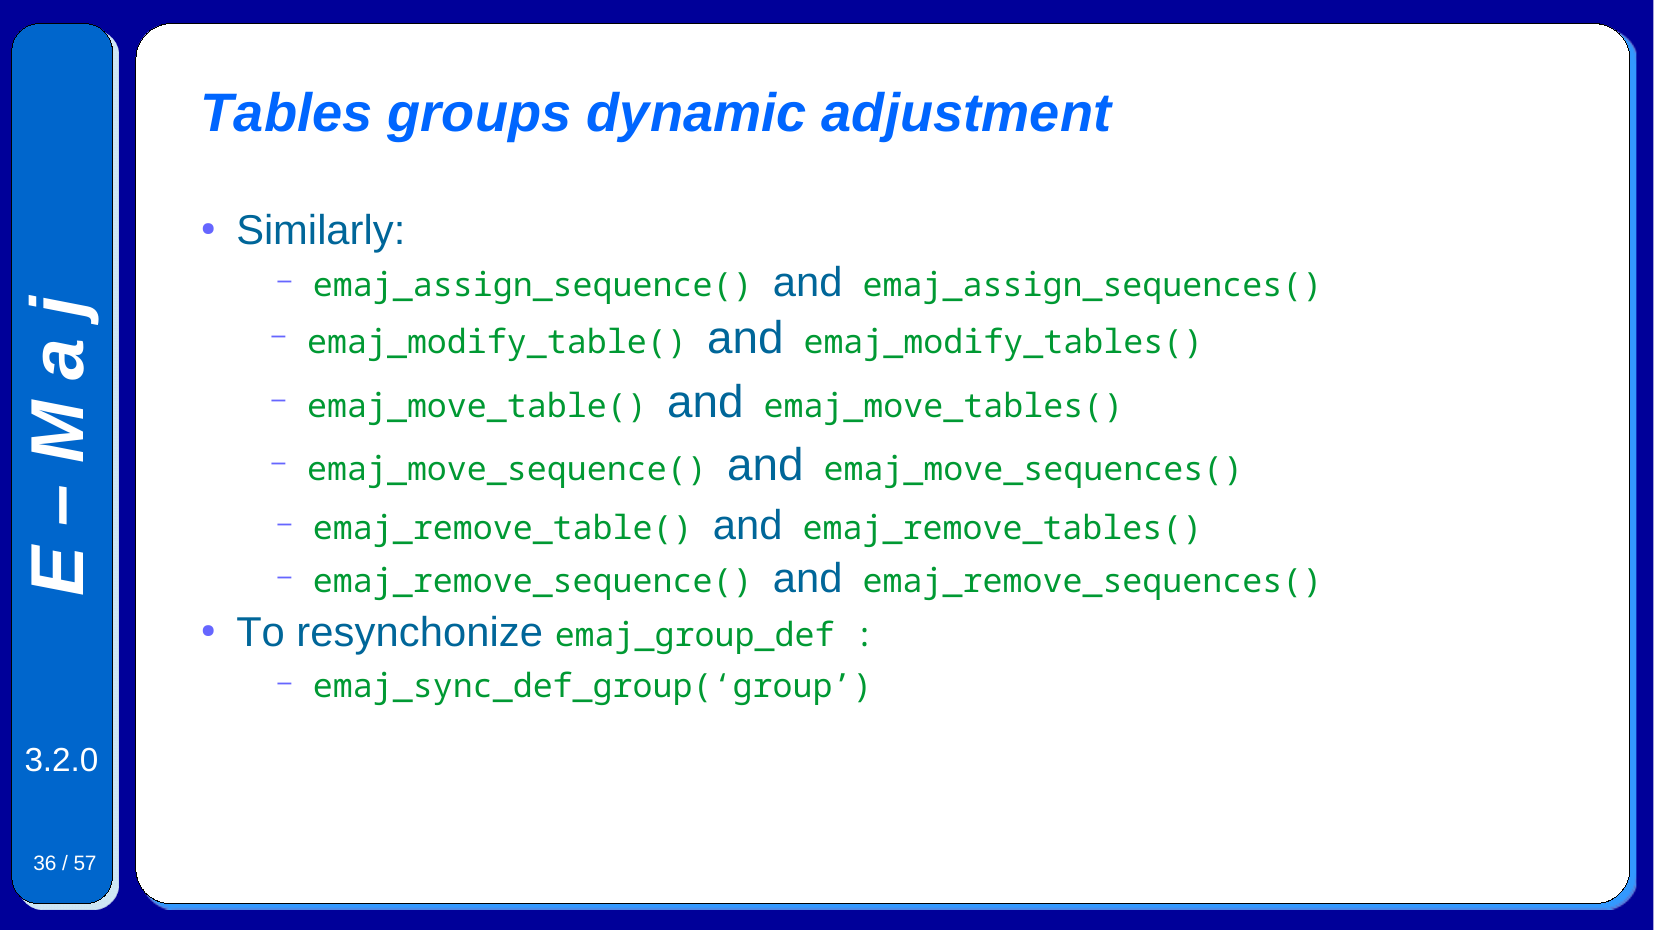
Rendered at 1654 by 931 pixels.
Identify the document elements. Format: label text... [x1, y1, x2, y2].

title Tables groups dynamic adjustment [200, 34, 1575, 191]
list Similarly: emaj_assign_sequence() and emaj_assign_sequences() emaj_modify_table() and emaj_modify_tables() emaj_move_table() and emaj_move_tables() emaj_move_sequence() and emaj_move_sequences() emaj_remove_table() and emaj_remove_tables() emaj_remove_sequence() and emaj_remove_sequences() To resynchonize emaj_group_def : emaj_sync_def_group(‘group’) [177, 206, 1587, 829]
